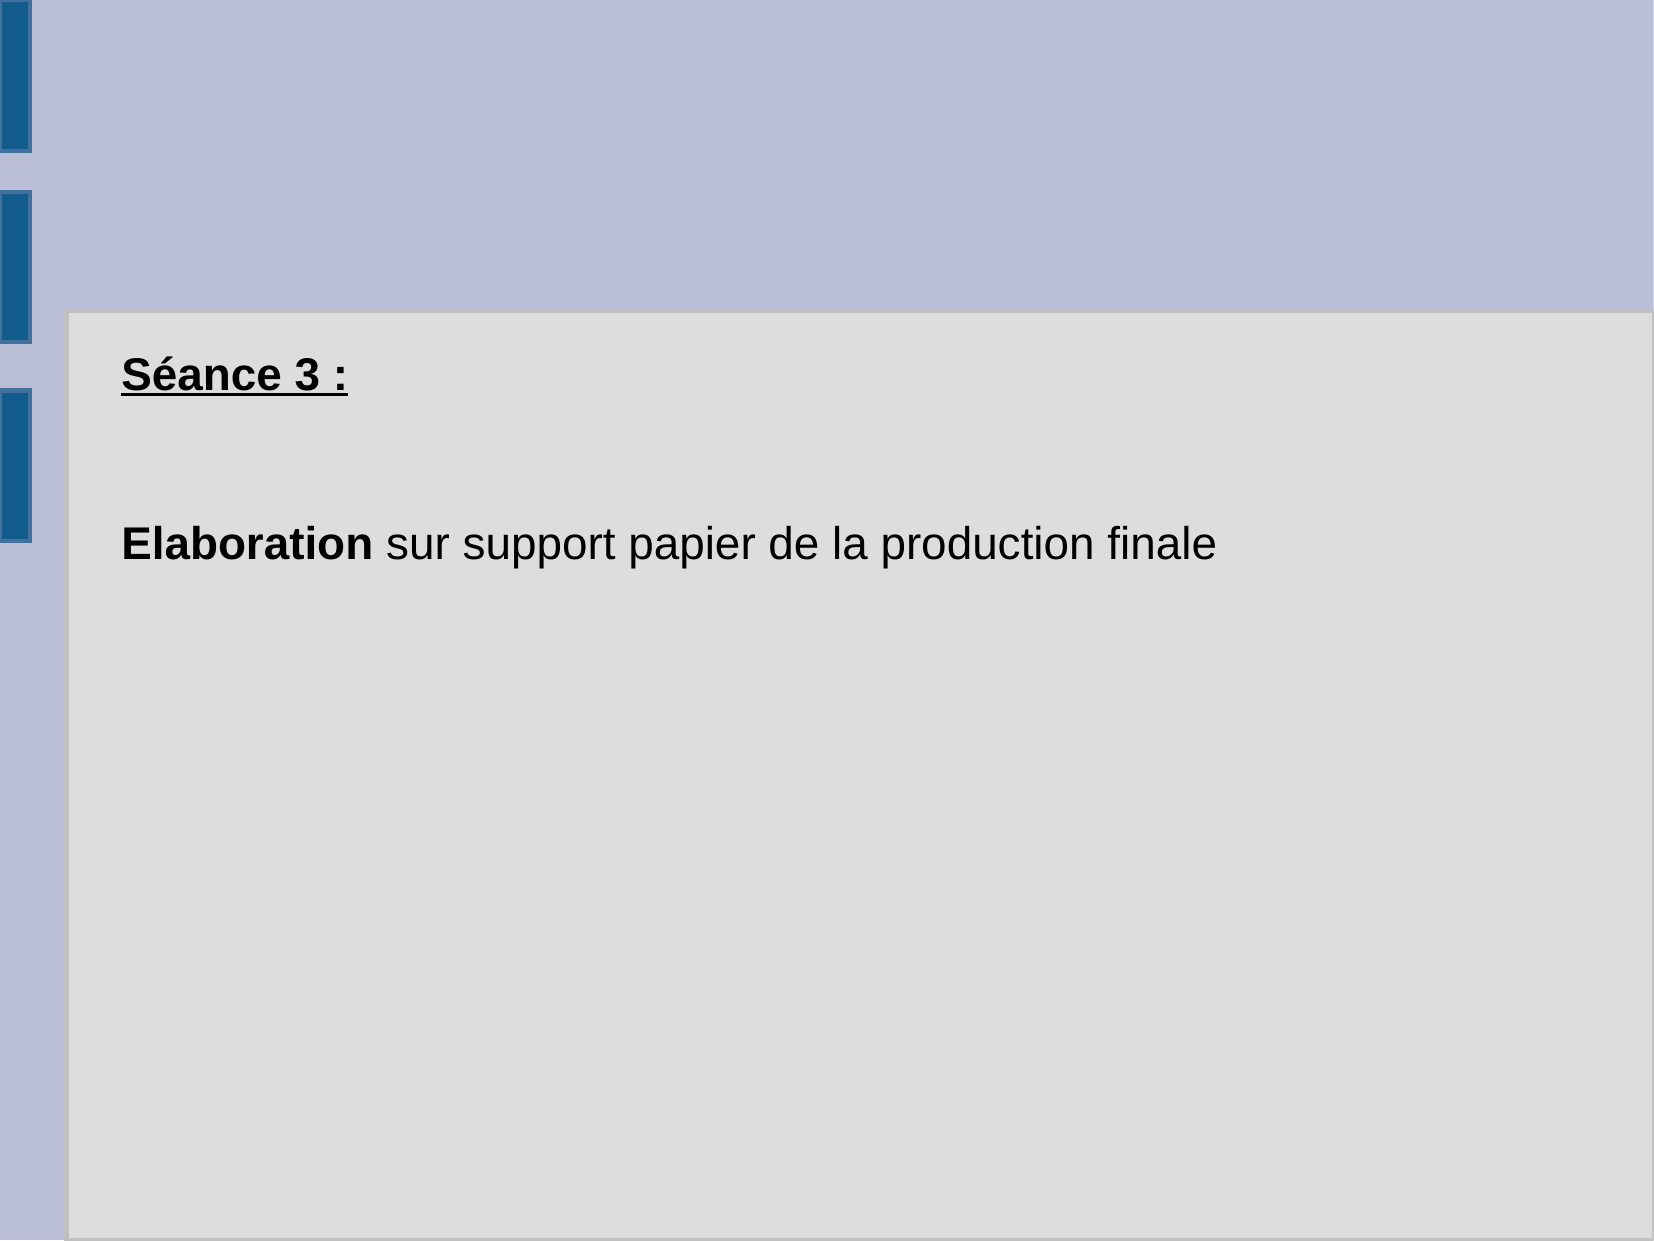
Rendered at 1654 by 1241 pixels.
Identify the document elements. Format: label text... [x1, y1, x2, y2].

list Séance 3 : Elaboration sur support papier de la production finale [121, 344, 1534, 1127]
